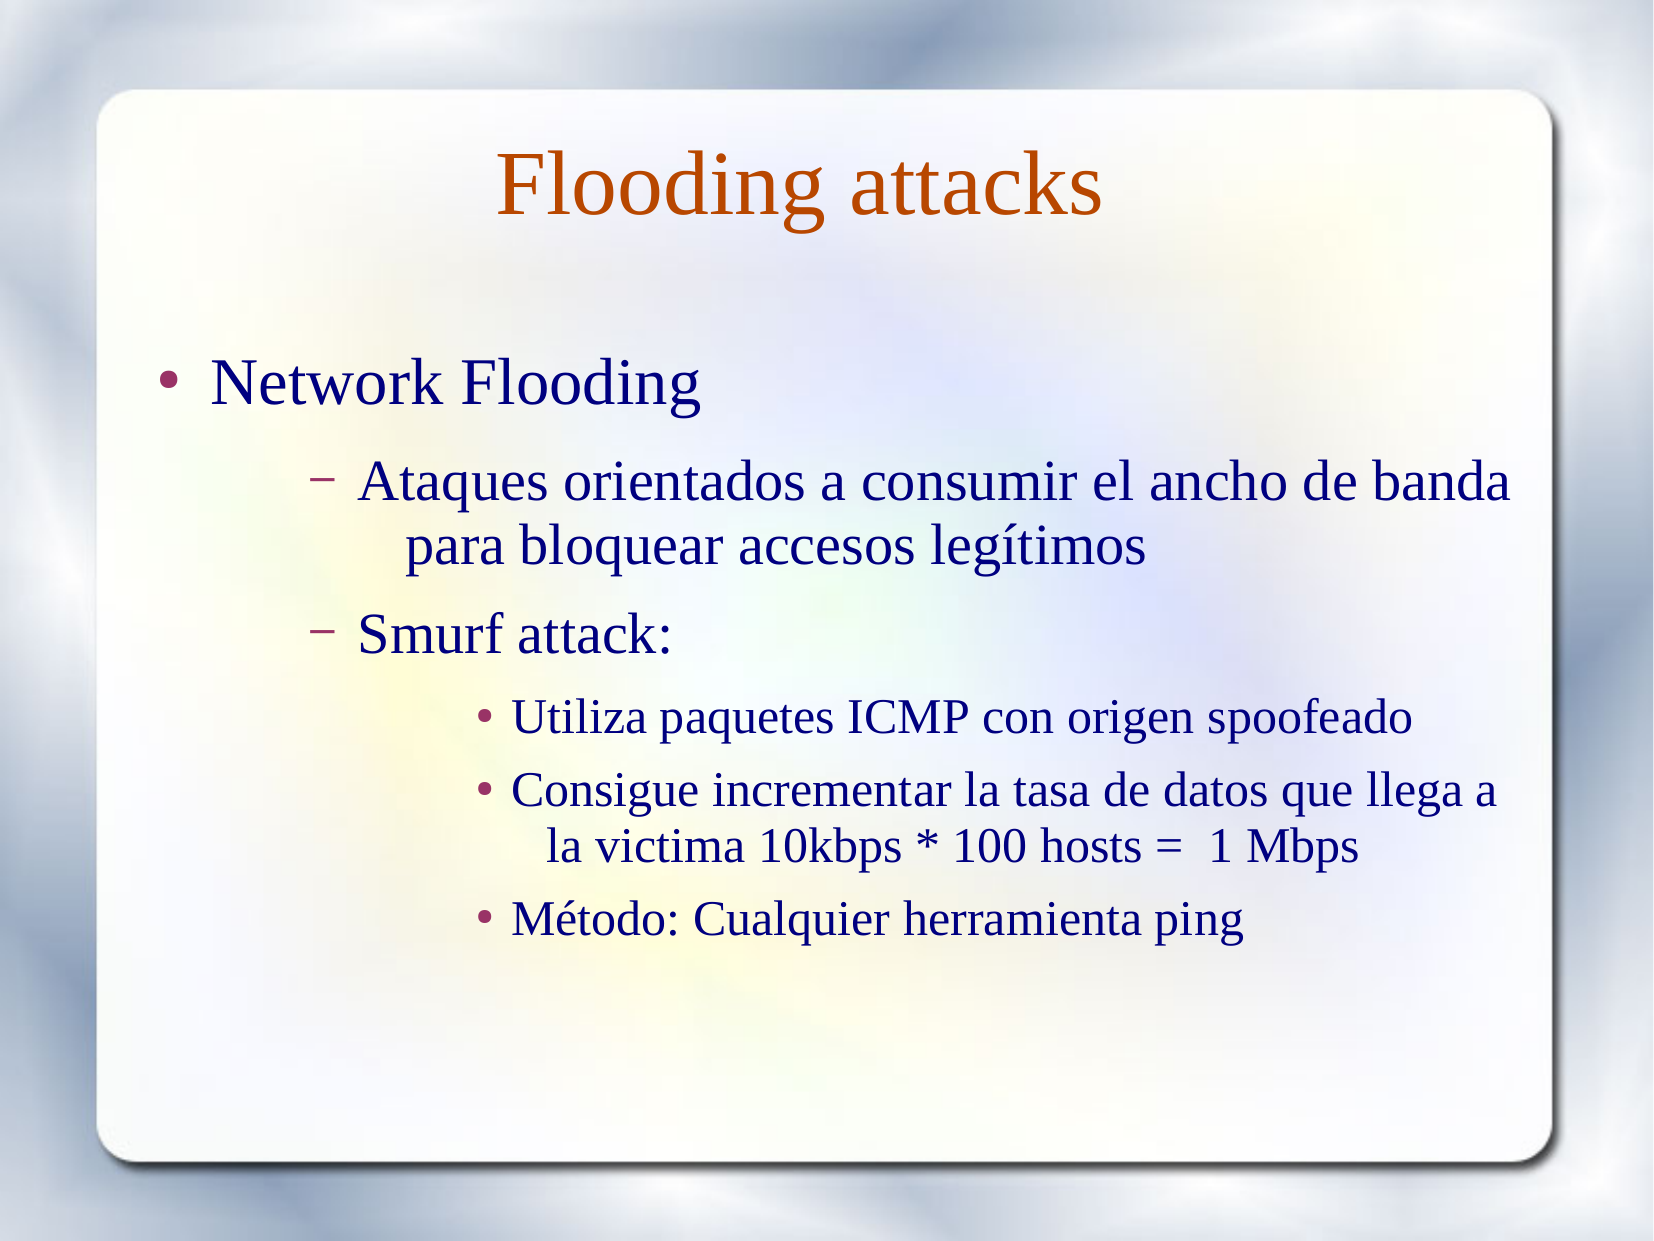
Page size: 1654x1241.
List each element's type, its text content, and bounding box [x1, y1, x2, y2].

title Flooding attacks [121, 132, 1534, 235]
list Network Flooding Ataques orientados a consumir el ancho de banda para bloquear accesos legítimos Smurf attack: Utiliza paquetes ICMP con origen spoofeado Consigue incrementar la tasa de datos que llega a la victima 10kbps * 100 hosts = 1 Mbps Método: Cualquier herramienta ping [121, 344, 1534, 1149]
picture [0, 0, 1654, 1241]
